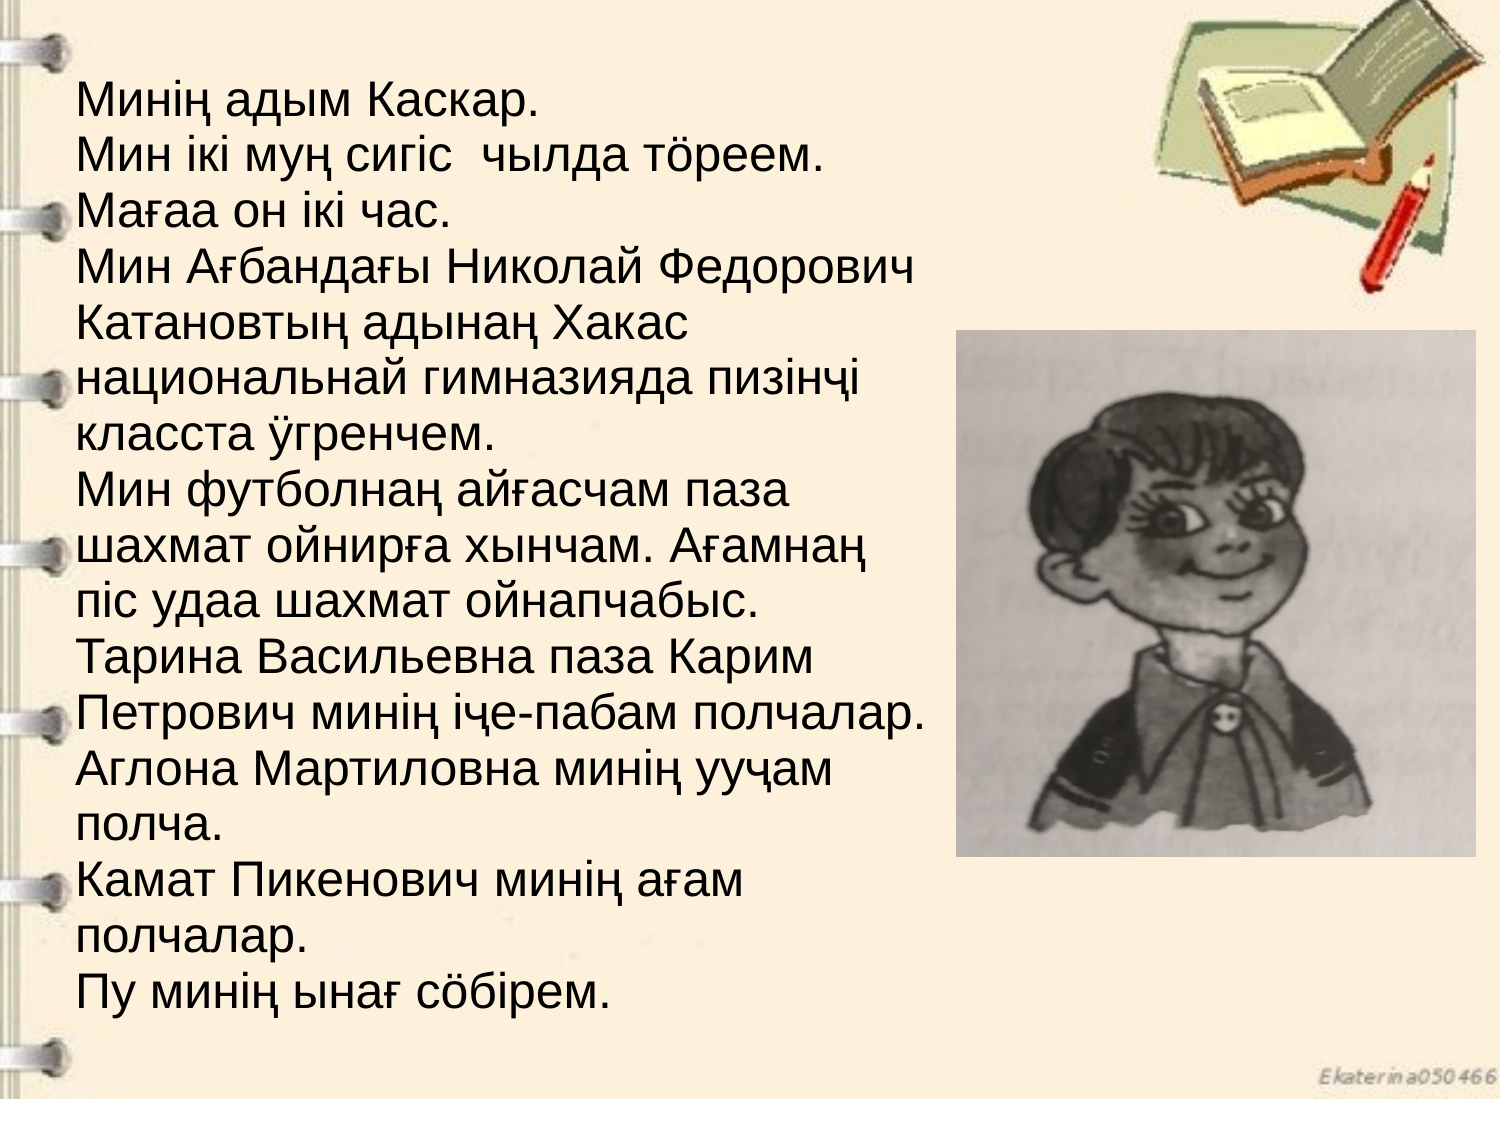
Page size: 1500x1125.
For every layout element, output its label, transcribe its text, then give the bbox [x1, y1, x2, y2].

list Минің адым Каскар. Мин ікі муң сигіс чылда тӧреем. Мағаа он ікі час. Мин Ағбандағы Николай Федорович Катановтың адынаң Хакас национальнай гимназияда пизінҷі класста ӱгренчем. Мин футболнаң айғасчам паза шахмат ойнирға хынчам. Ағамнаң піс удаа шахмат ойнапчабыс. Тарина Васильевна паза Карим Петрович минің іҷе-пабам полчалар. Аглона Мартиловна минің ууҷам полча. Камат Пикенович минің ағам полчалар. Пу минің ынағ сӧбірем. [75, 70, 934, 1099]
picture [0, 0, 1500, 1099]
